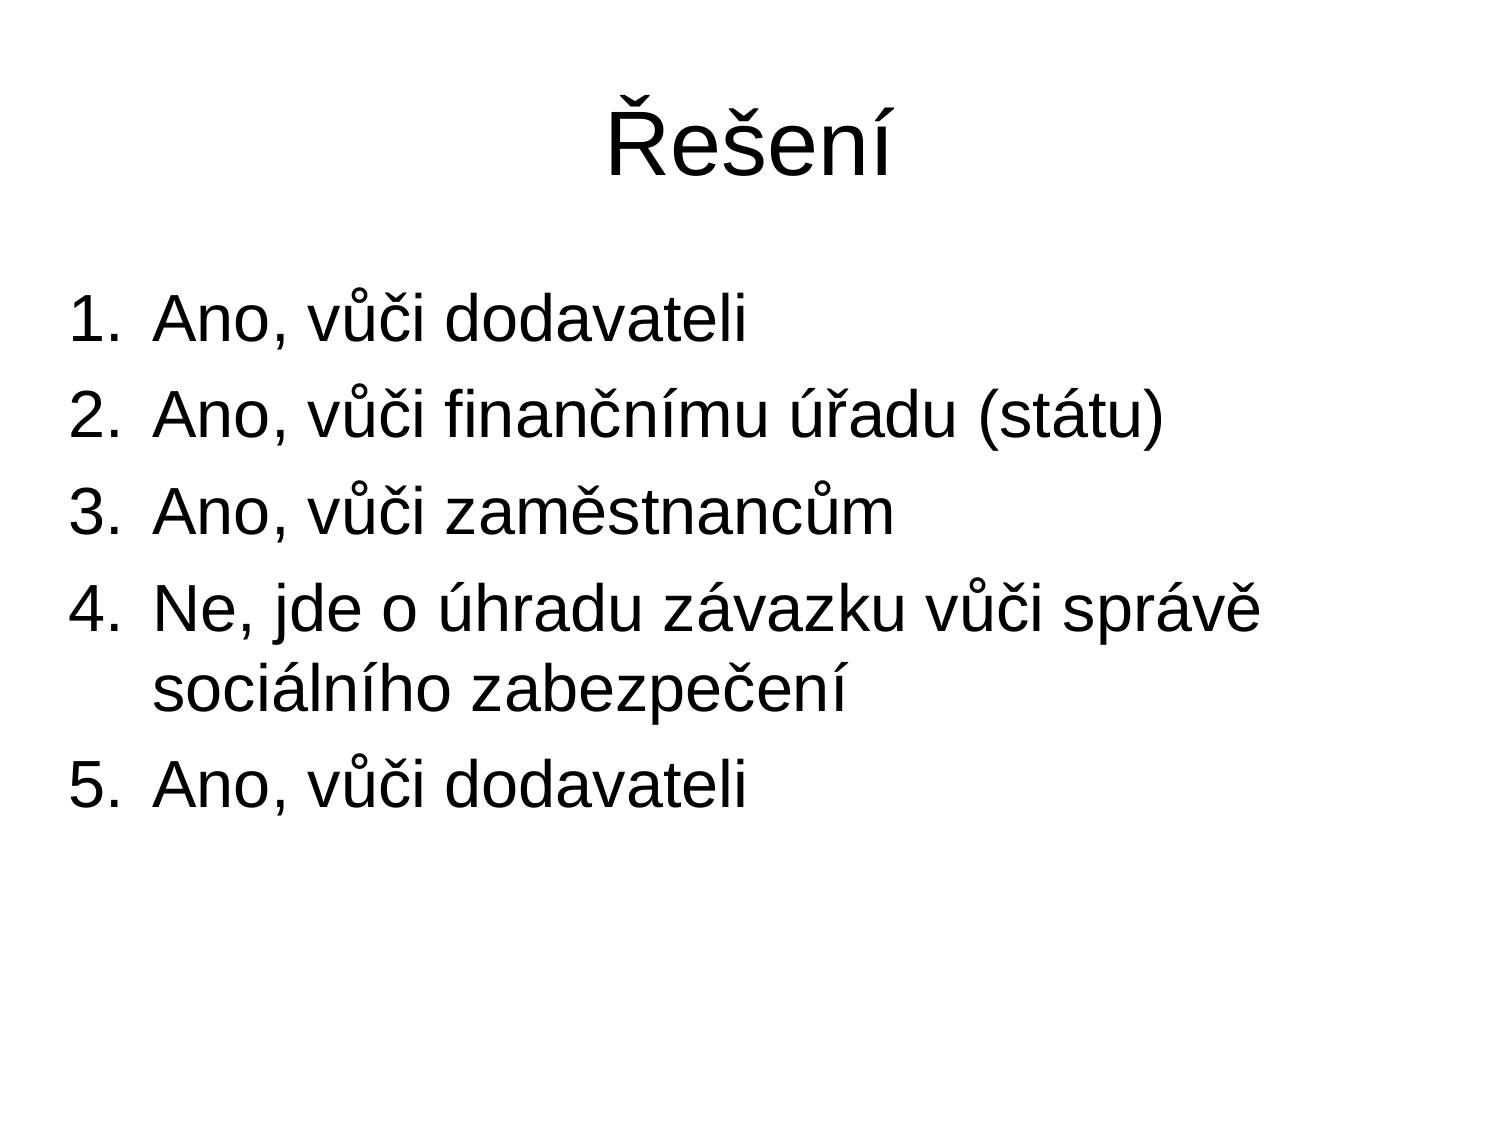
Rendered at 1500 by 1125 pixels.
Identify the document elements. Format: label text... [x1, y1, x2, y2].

list Ano, vůči dodavateli Ano, vůči finančnímu úřadu (státu) Ano, vůči zaměstnancům Ne, jde o úhradu závazku vůči správě sociálního zabezpečení Ano, vůči dodavateli [53, 267, 1404, 1122]
title Řešení [75, 45, 1426, 233]
